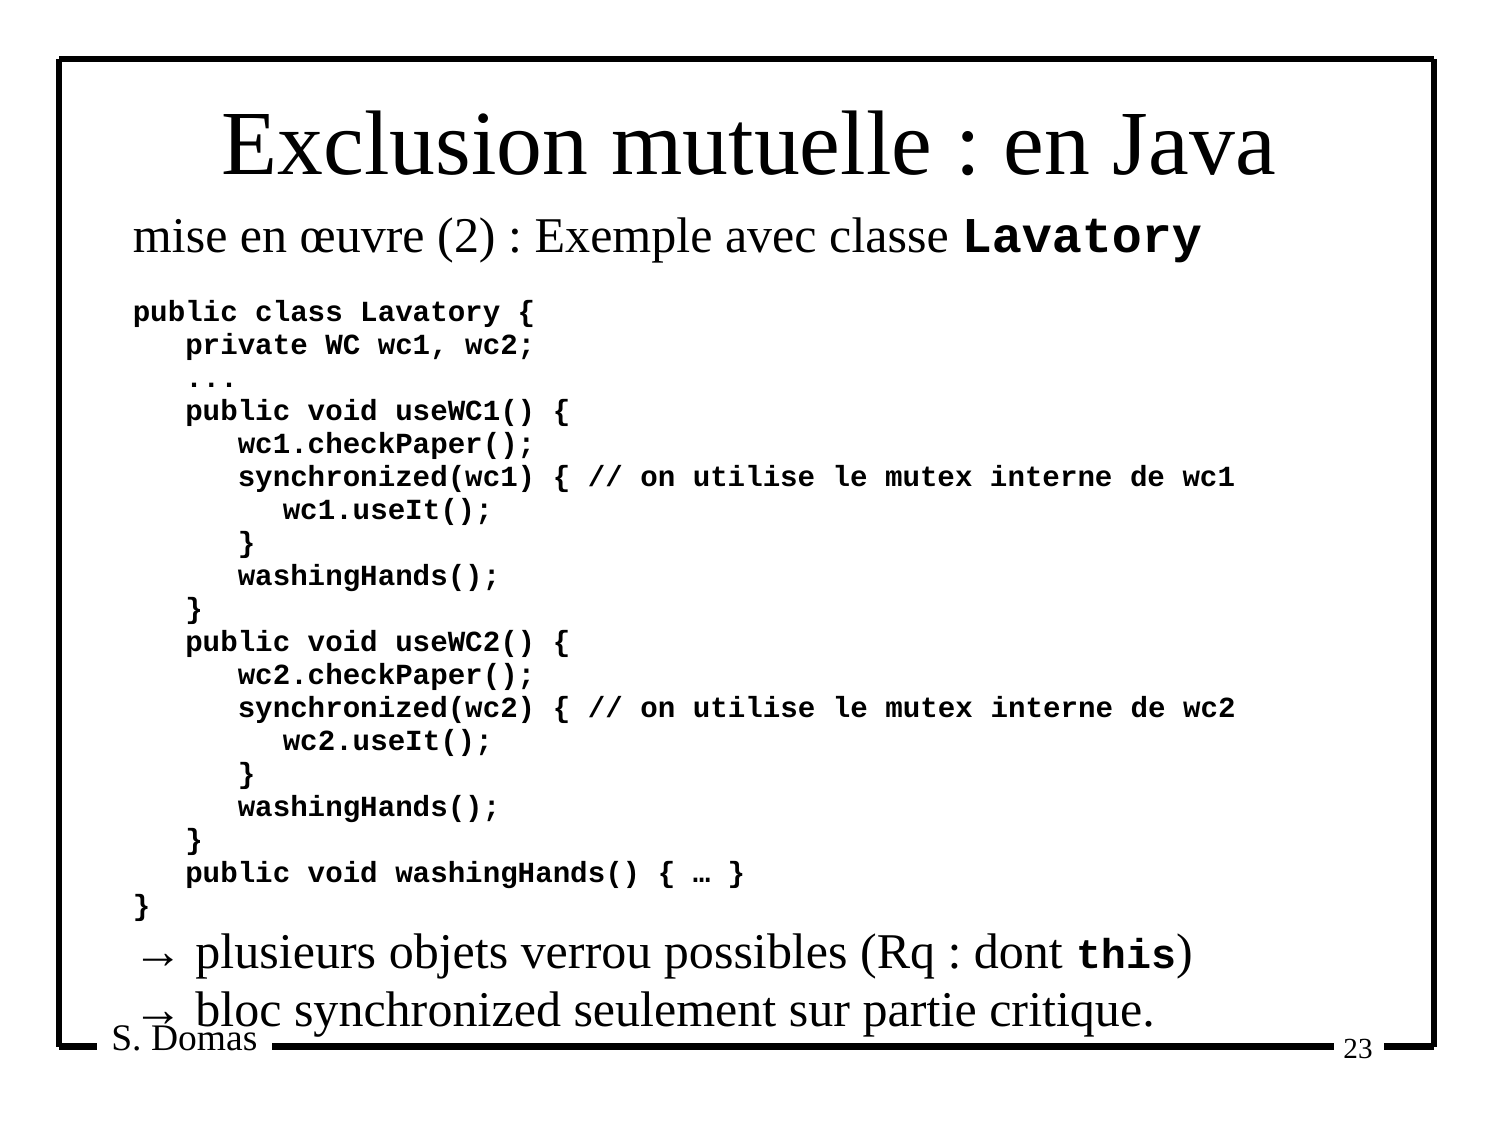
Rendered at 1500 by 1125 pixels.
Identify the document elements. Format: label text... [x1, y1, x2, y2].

title Exclusion mutuelle : en Java [112, 49, 1388, 238]
text_box mise en œuvre (2) : Exemple avec classe Lavatory public class Lavatory { private WC wc1, wc2; ... public void useWC1() { wc1.checkPaper(); synchronized(wc1) { // on utilise le mutex interne de wc1 wc1.useIt(); } washingHands(); } public void useWC2() { wc2.checkPaper(); synchronized(wc2) { // on utilise le mutex interne de wc2 wc2.useIt(); } washingHands(); } public void washingHands() { … } } → plusieurs objets verrou possibles (Rq : dont this) → bloc synchronized seulement sur partie critique. [118, 238, 1388, 1093]
text_box S. Domas [96, 1009, 273, 1067]
